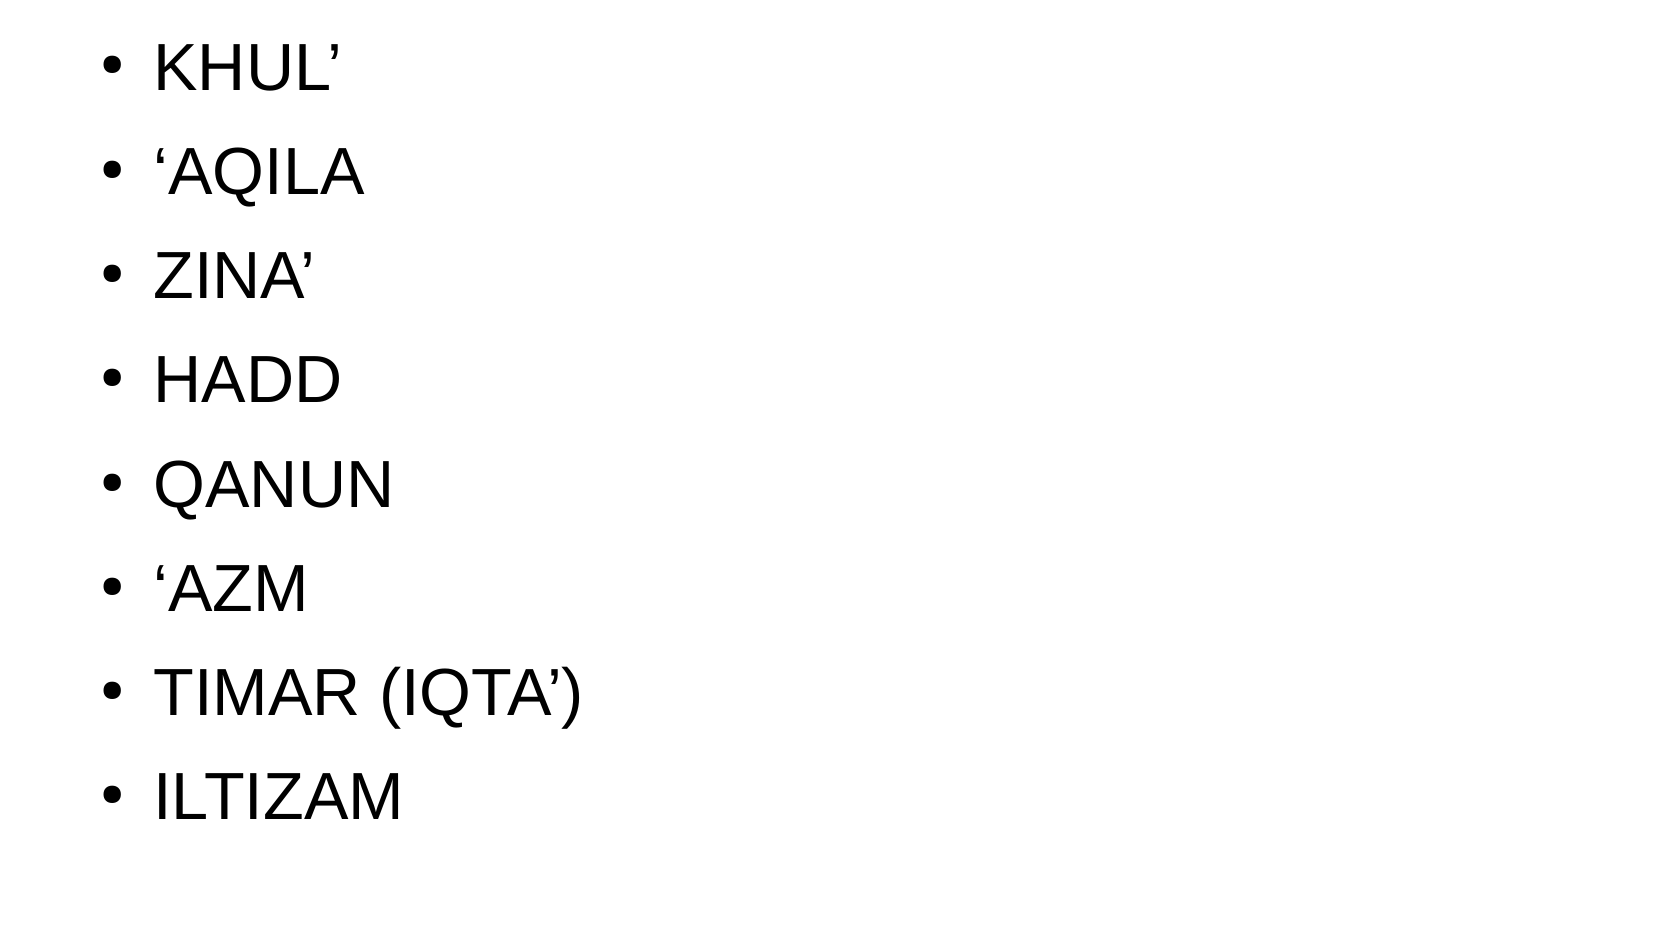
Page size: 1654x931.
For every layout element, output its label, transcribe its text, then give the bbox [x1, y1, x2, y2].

list KHUL’ ‘AQILA ZINA’ HADD QANUN ‘AZM TIMAR (IQTA’) ILTIZAM [82, 29, 1571, 886]
